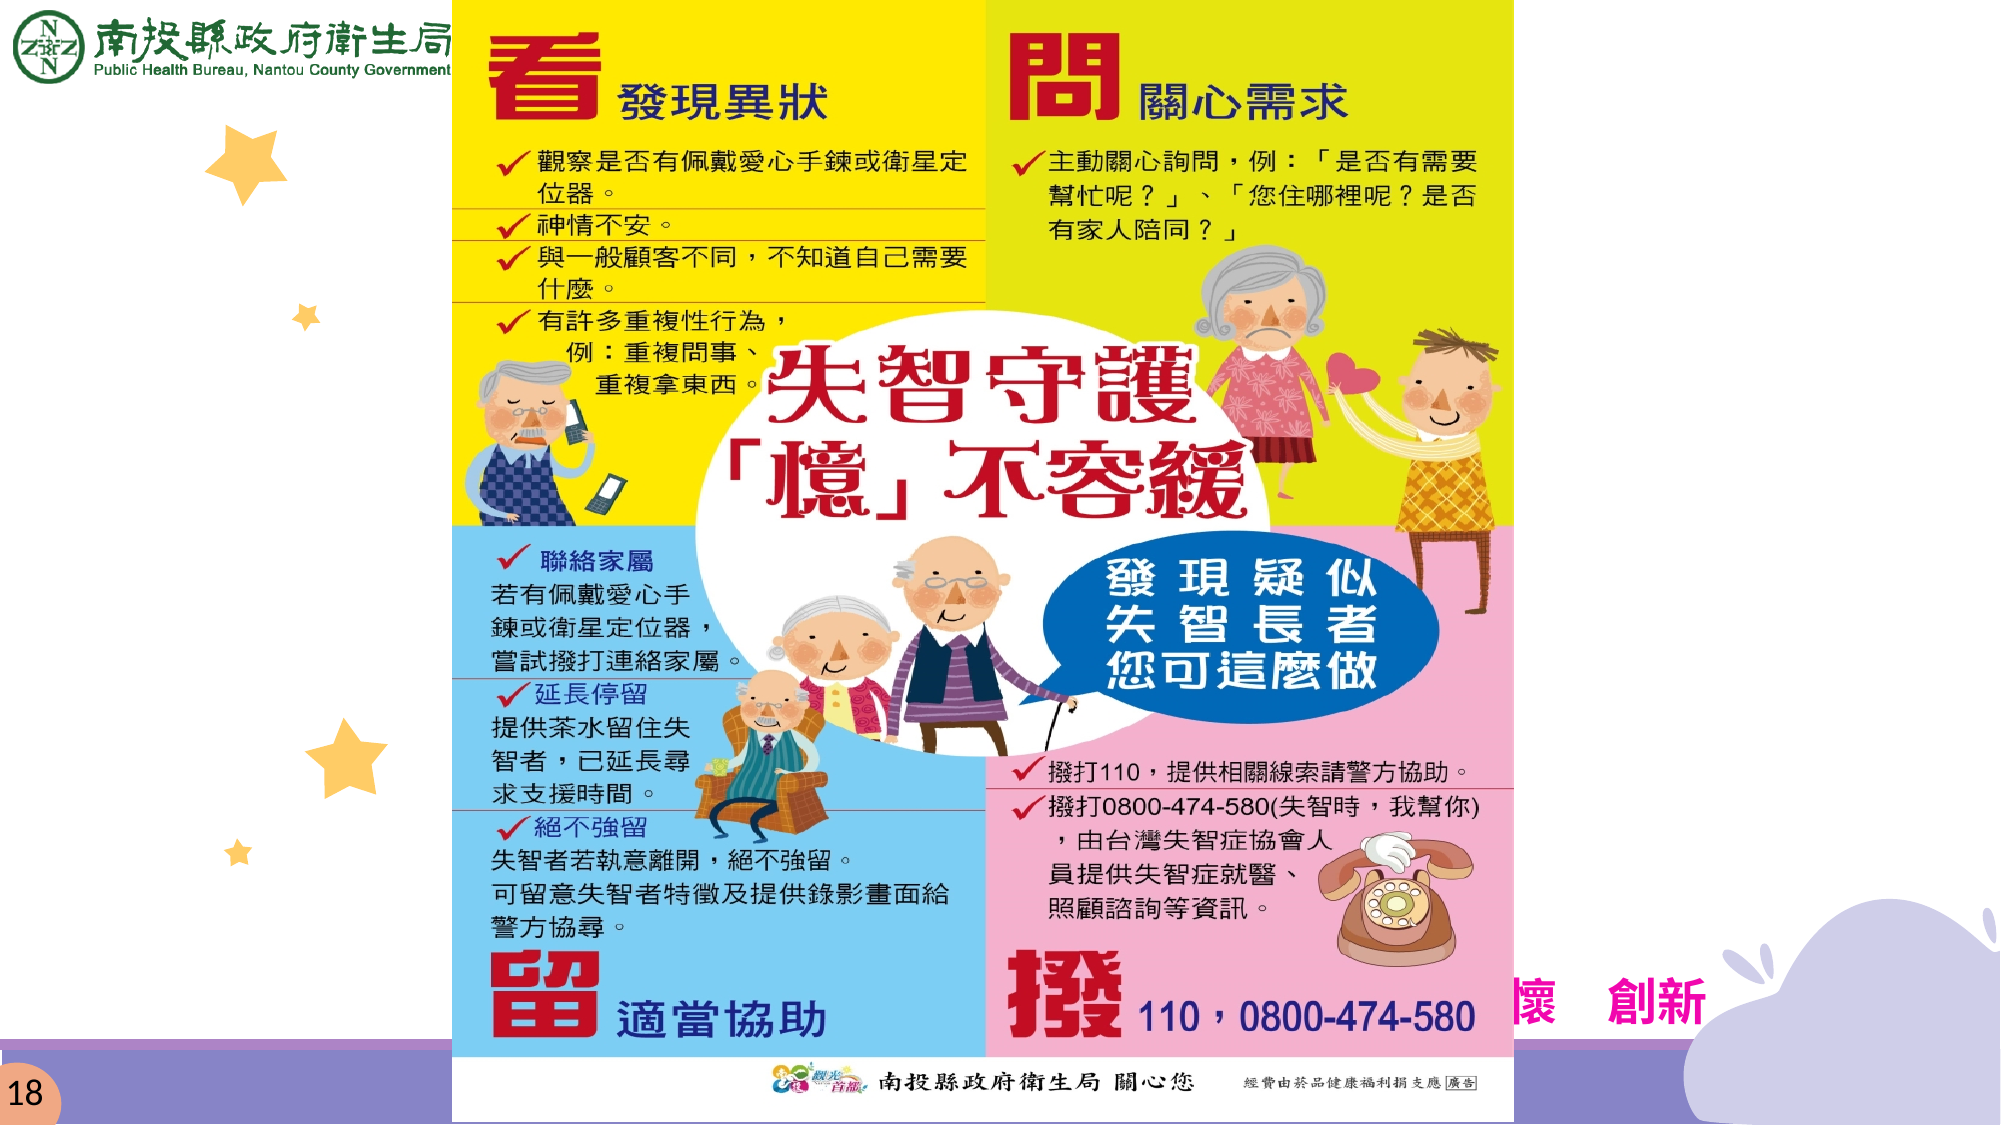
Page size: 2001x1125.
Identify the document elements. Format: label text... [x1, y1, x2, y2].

text_box [291, 303, 321, 332]
text_box [1760, 943, 1774, 980]
picture [13, 10, 451, 84]
text_box [223, 838, 253, 867]
text_box [1683, 898, 2000, 1125]
picture [452, 0, 1514, 1122]
text_box [1722, 949, 1765, 985]
text_box 18 [0, 1060, 63, 1122]
text_box [204, 124, 288, 207]
text_box [1982, 907, 1997, 944]
text_box [304, 717, 388, 800]
